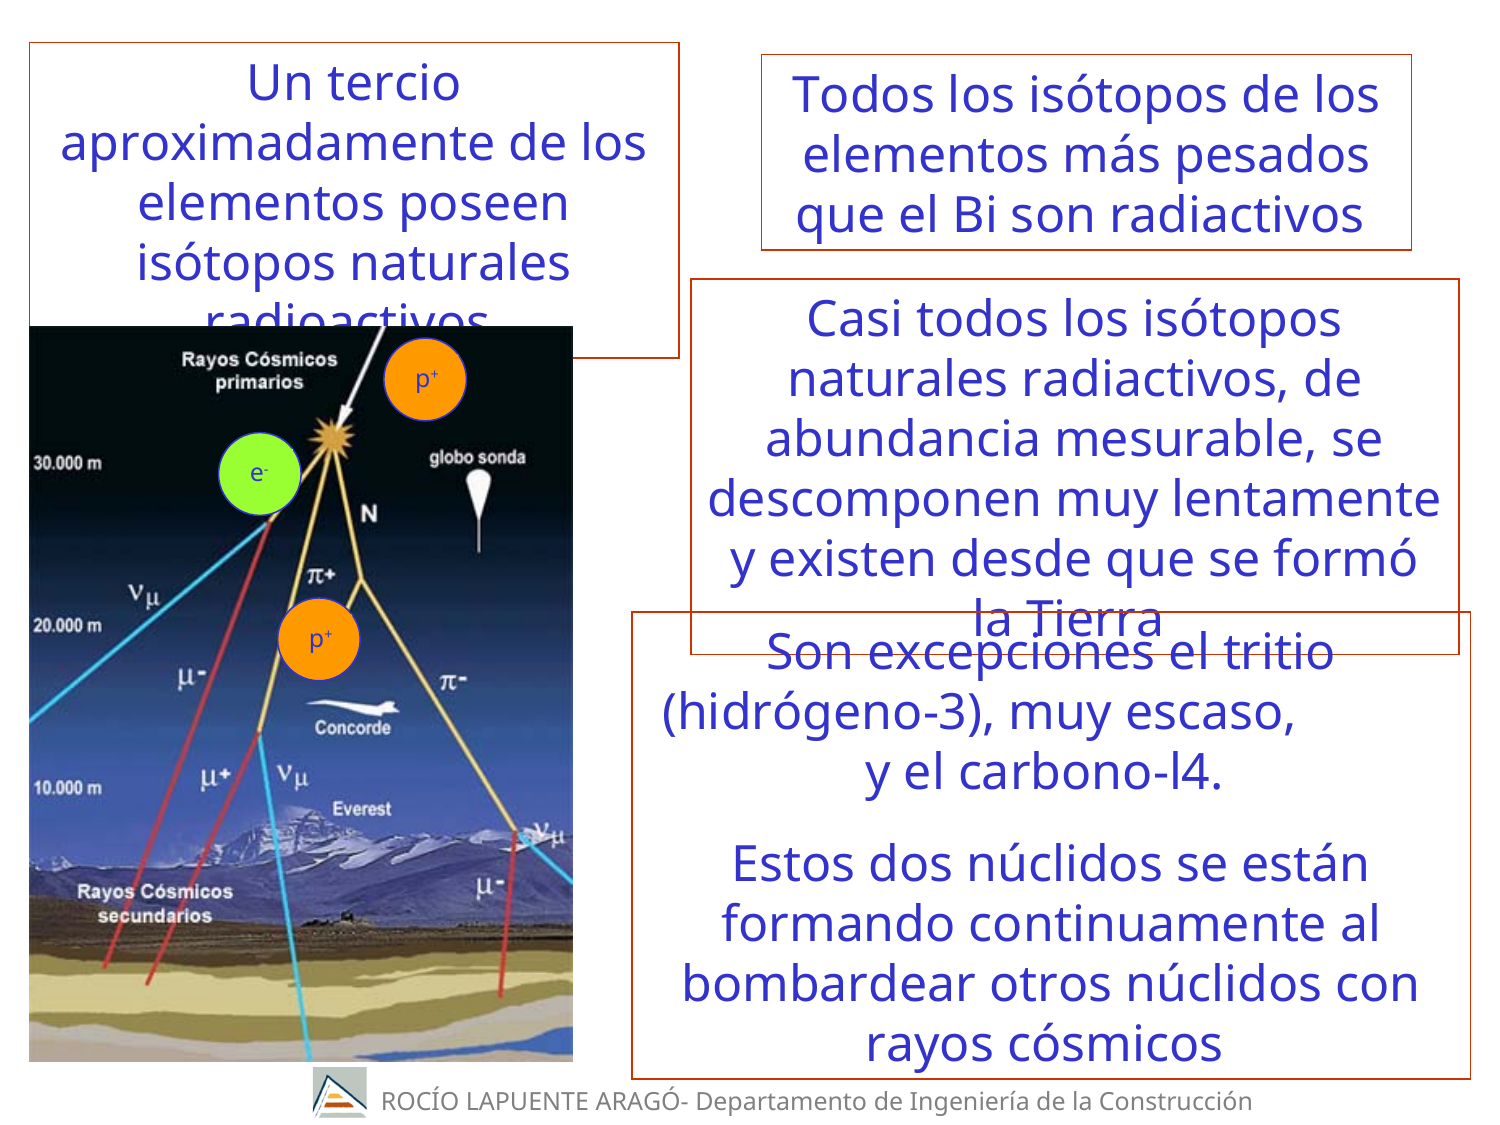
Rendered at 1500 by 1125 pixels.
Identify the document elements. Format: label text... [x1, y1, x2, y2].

text_box Un tercio aproximadamente de los elementos poseen isótopos naturales radioactivos [29, 42, 680, 359]
text_box p+ [294, 614, 353, 660]
text_box e- [235, 449, 293, 495]
text_box Son excepciones el tritio (hidrógeno-3), muy escaso, y el carbono-l4. Estos dos núclidos se están formando continuamente al bombardear otros núclidos con rayos cósmicos [631, 612, 1471, 1079]
text_box Casi todos los isótopos naturales radiactivos, de abundancia mesurable, se descomponen muy lentamente y existen desde que se formó la Tierra [690, 278, 1459, 612]
text_box [218, 432, 302, 516]
text_box Todos los isótopos de los elementos más pesados que el Bi son radiactivos [761, 54, 1412, 251]
text_box [383, 338, 467, 421]
picture [29, 326, 573, 1062]
text_box [277, 597, 361, 681]
text_box p+ [400, 354, 459, 400]
